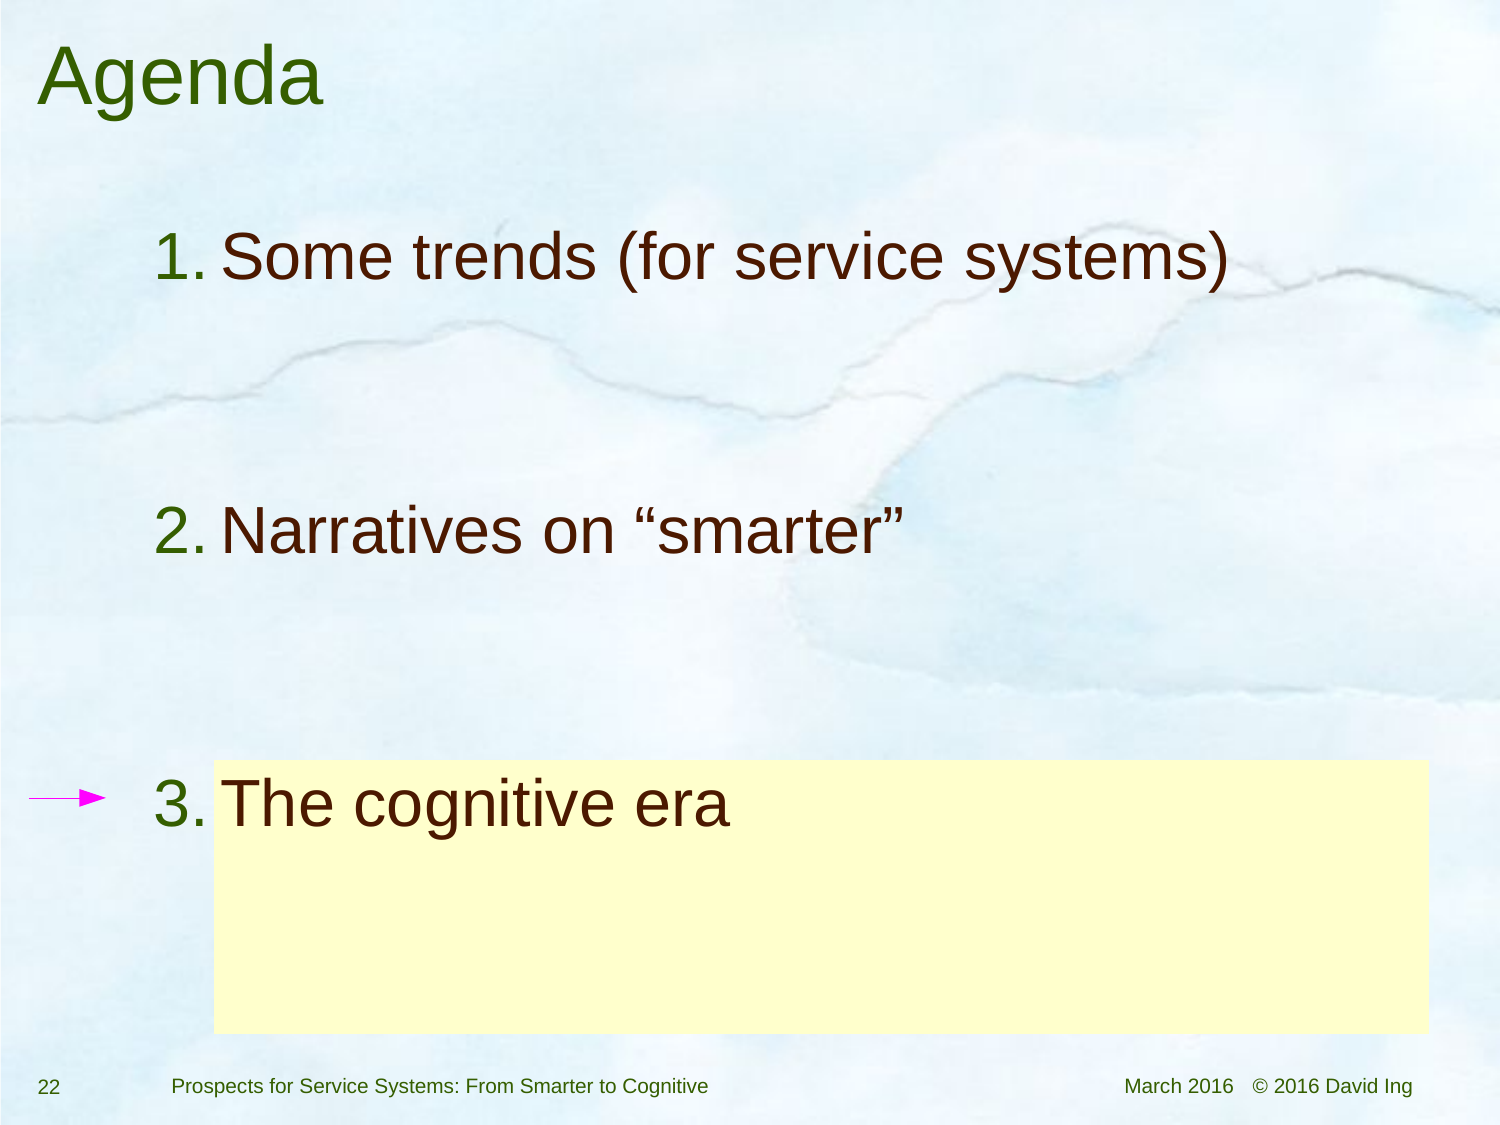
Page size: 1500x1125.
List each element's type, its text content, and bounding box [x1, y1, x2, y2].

table_cell Narratives on “smarter” [214, 487, 1429, 760]
title Agenda [37, 37, 1463, 152]
table_cell 3. [103, 760, 214, 1034]
table_cell The cognitive era [214, 760, 1429, 1034]
table_header Some trends (for service systems) [214, 213, 1429, 487]
picture [0, 0, 1500, 1125]
table_cell 2. [103, 487, 214, 760]
table_header 1. [103, 213, 214, 487]
